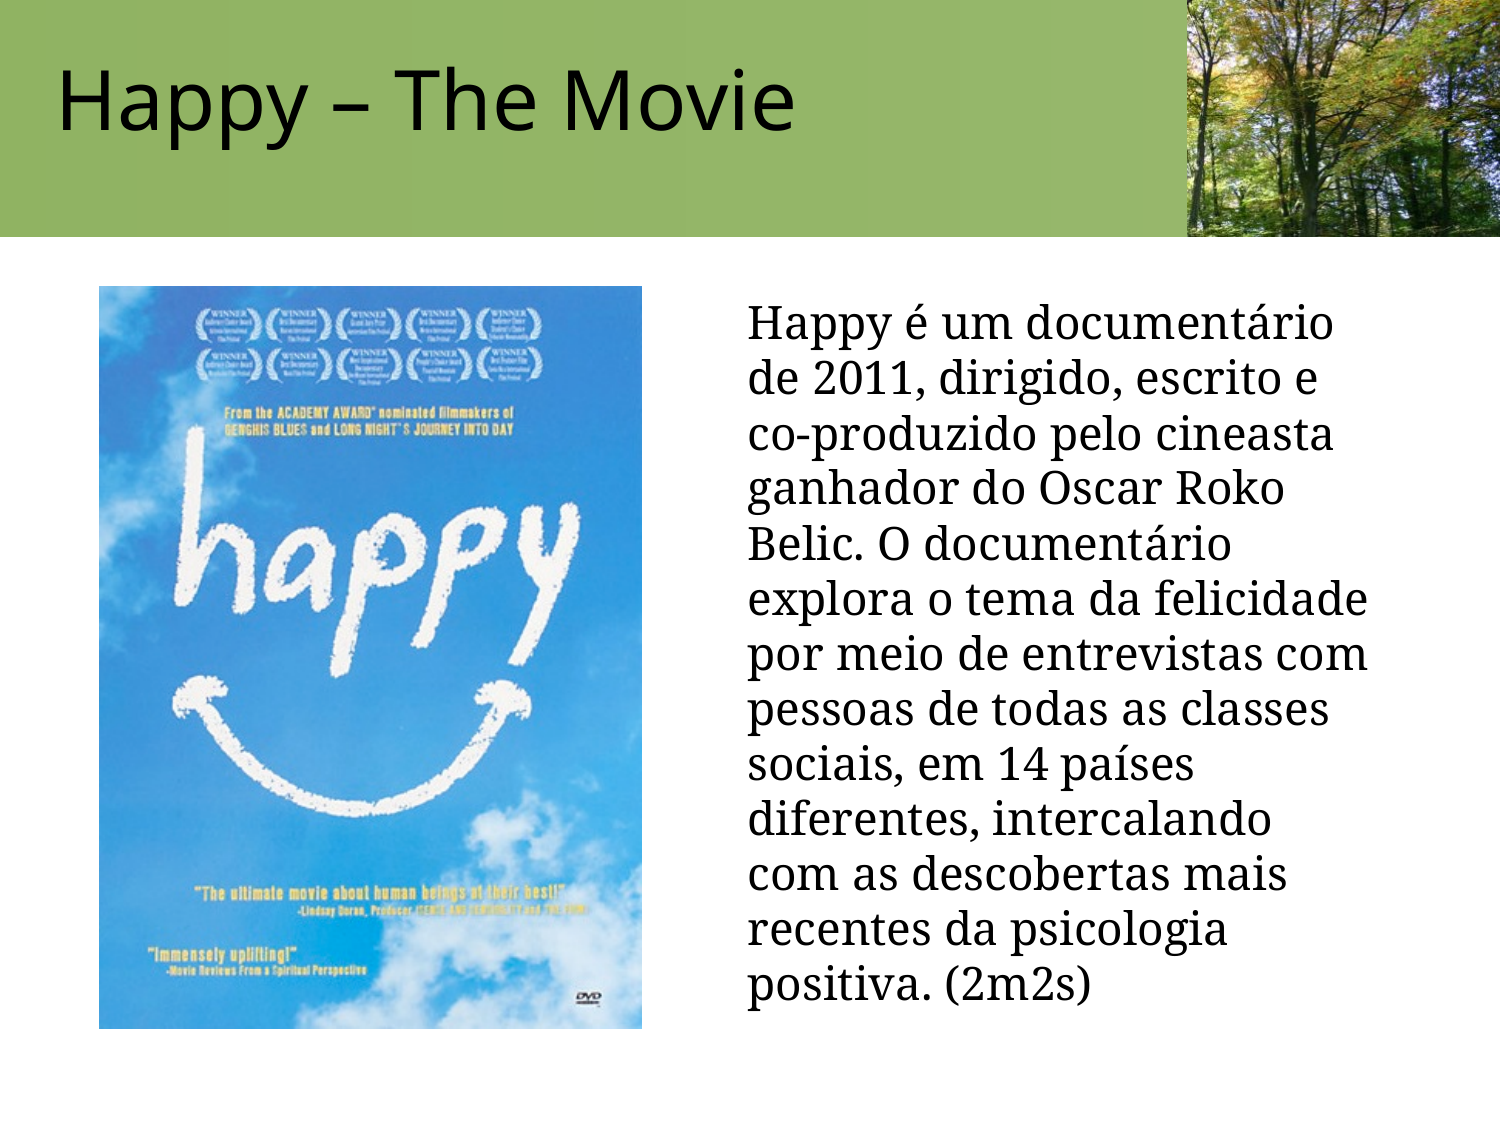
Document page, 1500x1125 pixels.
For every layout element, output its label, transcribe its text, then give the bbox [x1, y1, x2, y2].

picture [99, 286, 642, 1029]
picture [1187, 0, 1500, 237]
list Happy é um documentário de 2011, dirigido, escrito e co-produzido pelo cineasta ganhador do Oscar Roko Belic. O documentário explora o tema da felicidade por meio de entrevistas com pessoas de todas as classes sociais, em 14 países diferentes, intercalando com as descobertas mais recentes da psicologia positiva. (2m2s) [732, 286, 1392, 1029]
title Happy – The Movie [41, 21, 1164, 173]
